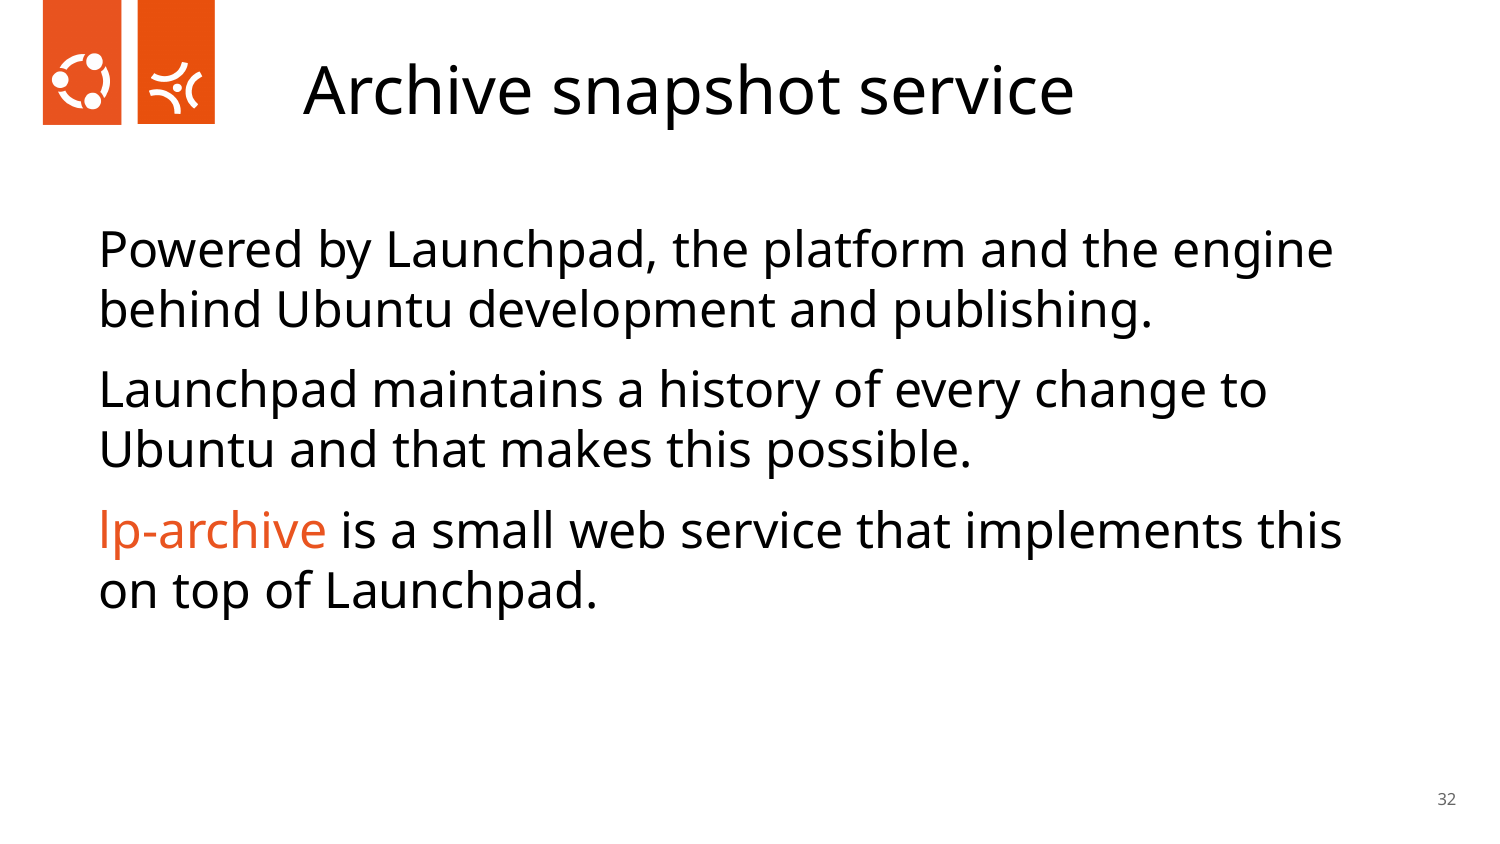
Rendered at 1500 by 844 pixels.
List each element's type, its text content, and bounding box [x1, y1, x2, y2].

slide_number <number> [1381, 773, 1472, 839]
text_box Archive snapshot service [288, 33, 1110, 141]
picture [137, 0, 216, 124]
list Powered by Launchpad, the platform and the engine behind Ubuntu development and publishing. Launchpad maintains a history of every change to Ubuntu and that makes this possible. lp-archive is a small web service that implements this on top of Launchpad. [98, 217, 1402, 627]
